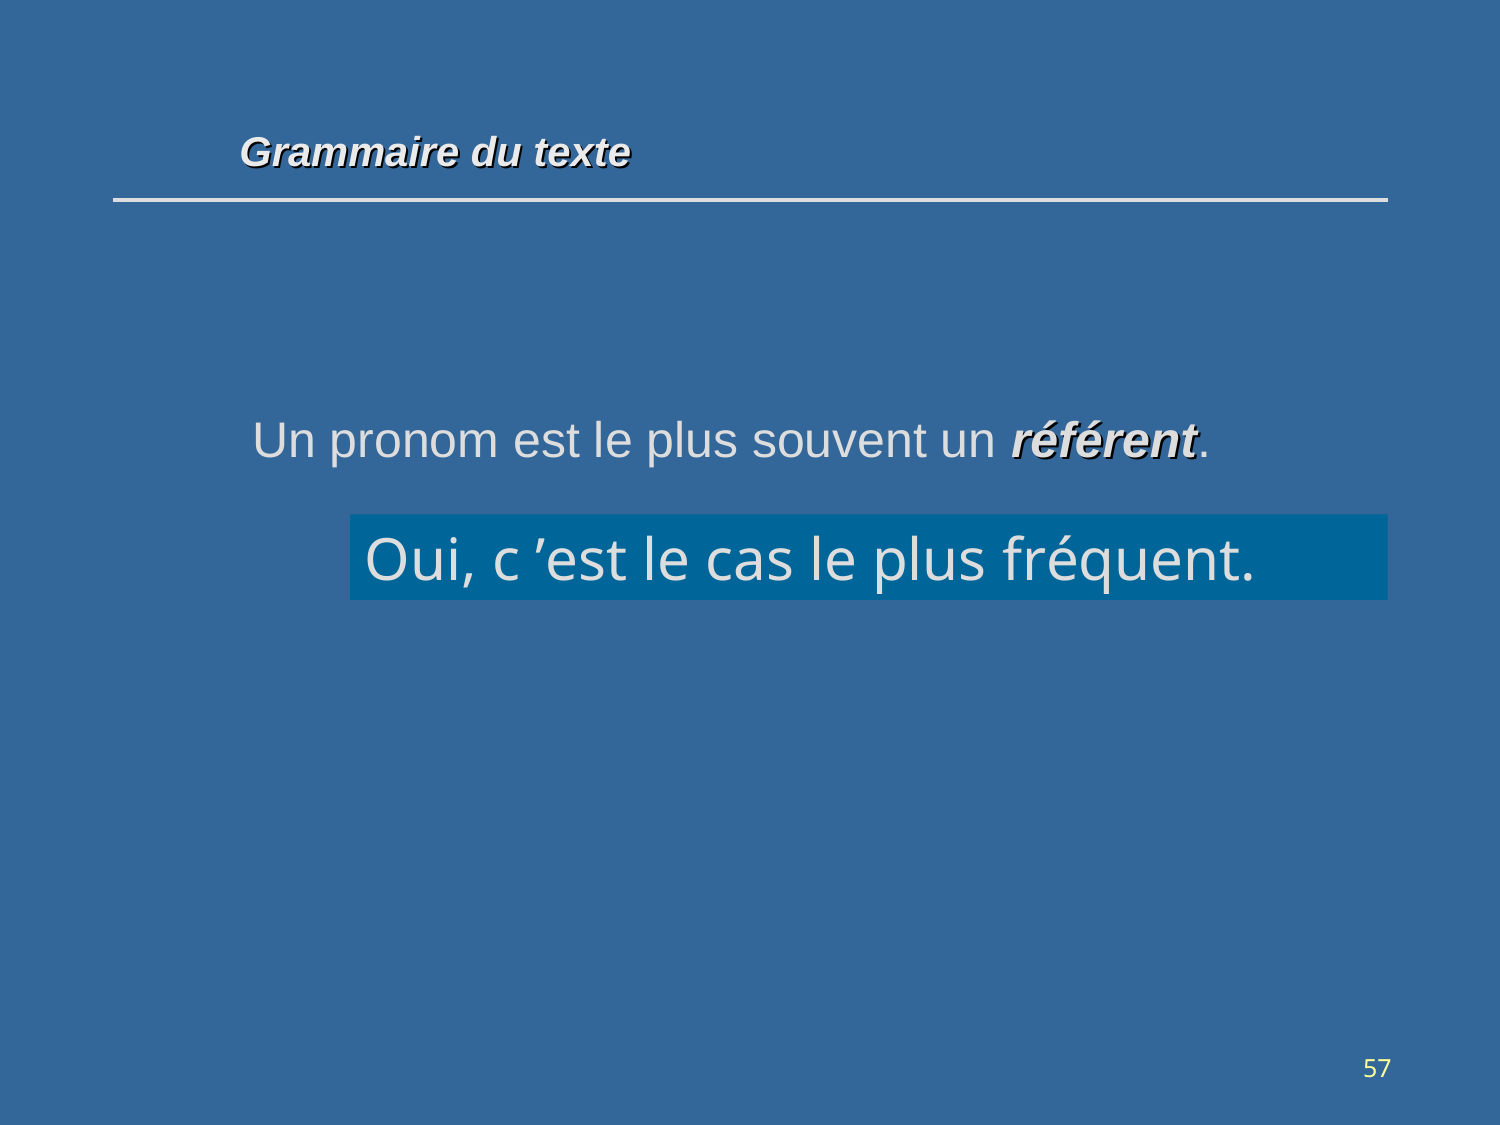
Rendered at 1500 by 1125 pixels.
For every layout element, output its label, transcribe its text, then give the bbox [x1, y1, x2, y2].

text_box Un pronom est le plus souvent un référent. V / F ? [237, 399, 1375, 616]
text_box Oui, c ’est le cas le plus fréquent. [350, 514, 1388, 600]
text_box Grammaire du texte [224, 116, 647, 183]
